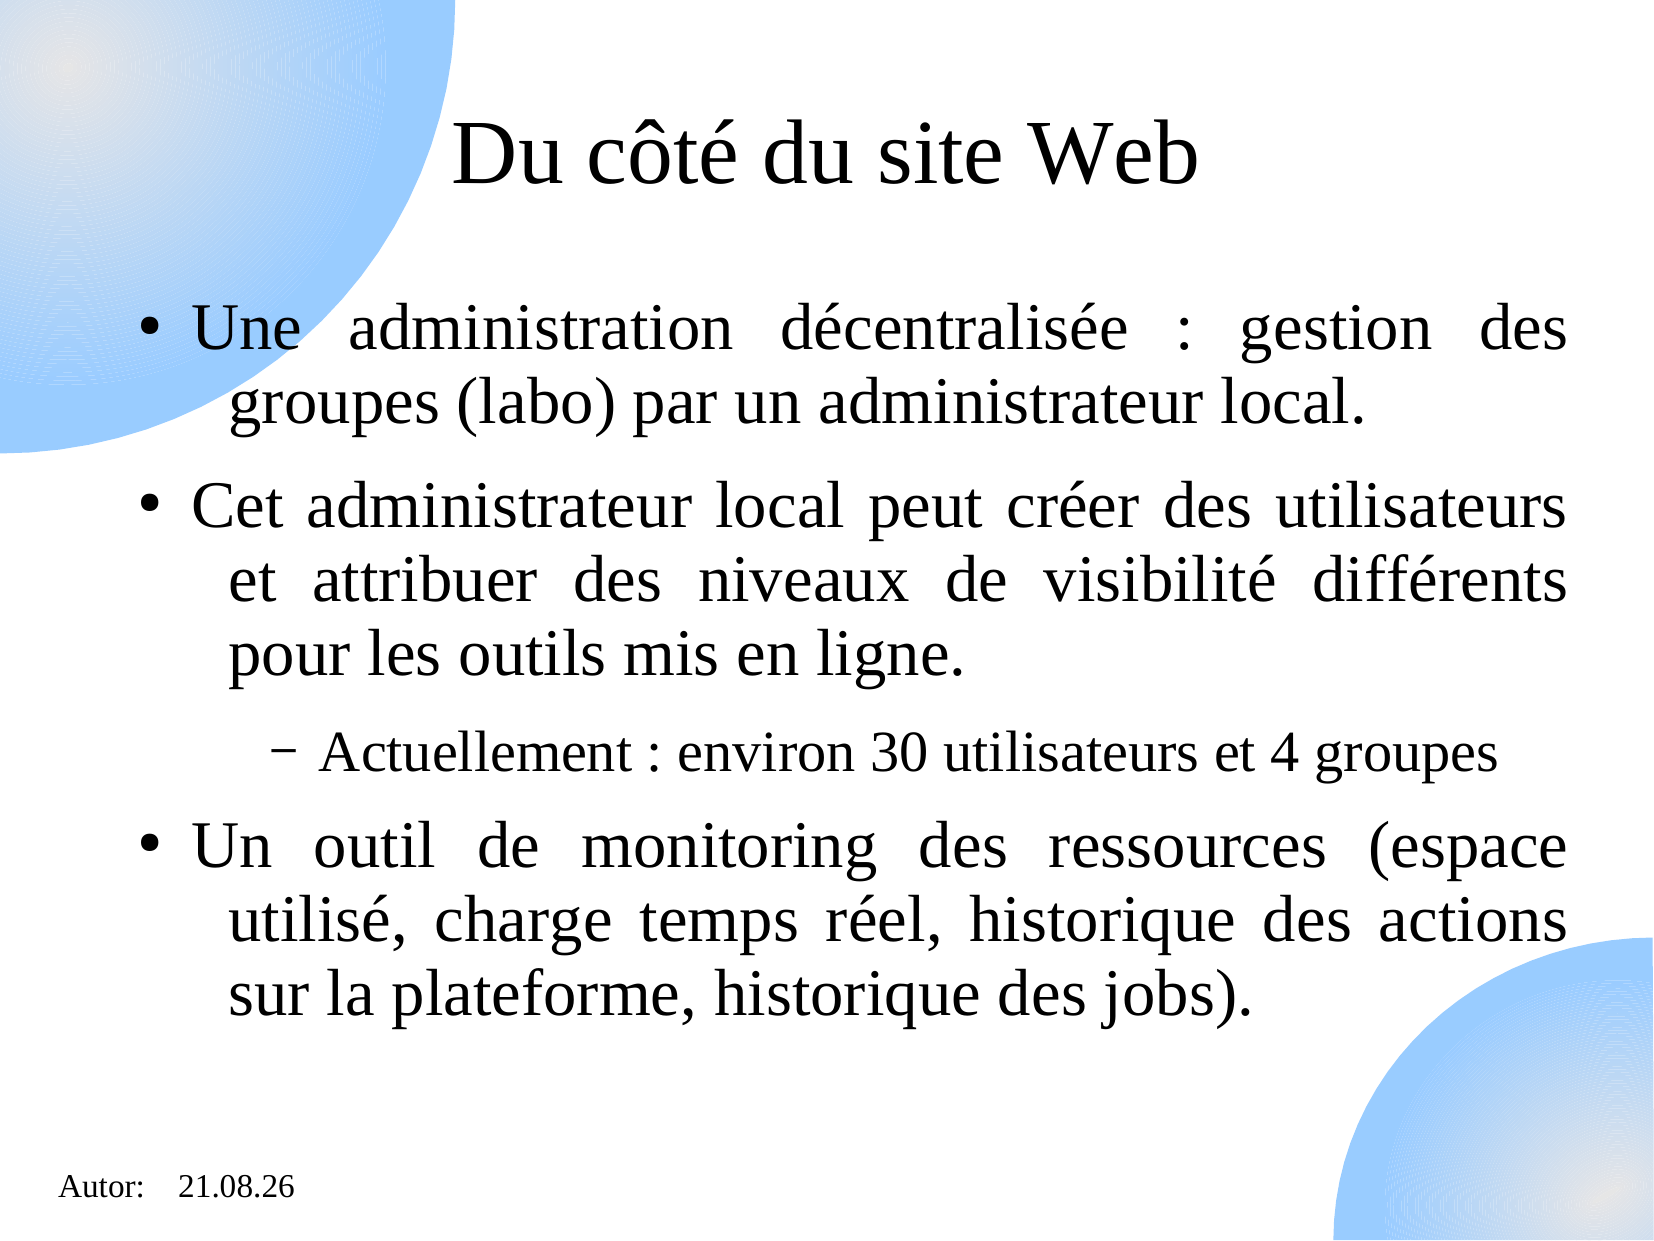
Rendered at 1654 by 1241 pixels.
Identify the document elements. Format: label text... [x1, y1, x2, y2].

list Une administration décentralisée : gestion des groupes (labo) par un administrateur local. Cet administrateur local peut créer des utilisateurs et attribuer des niveaux de visibilité différents pour les outils mis en ligne. Actuellement : environ 30 utilisateurs et 4 groupes Un outil de monitoring des ressources (espace utilisé, charge temps réel, historique des actions sur la plateforme, historique des jobs). [82, 290, 1571, 1109]
title Du côté du site Web [82, 49, 1571, 257]
